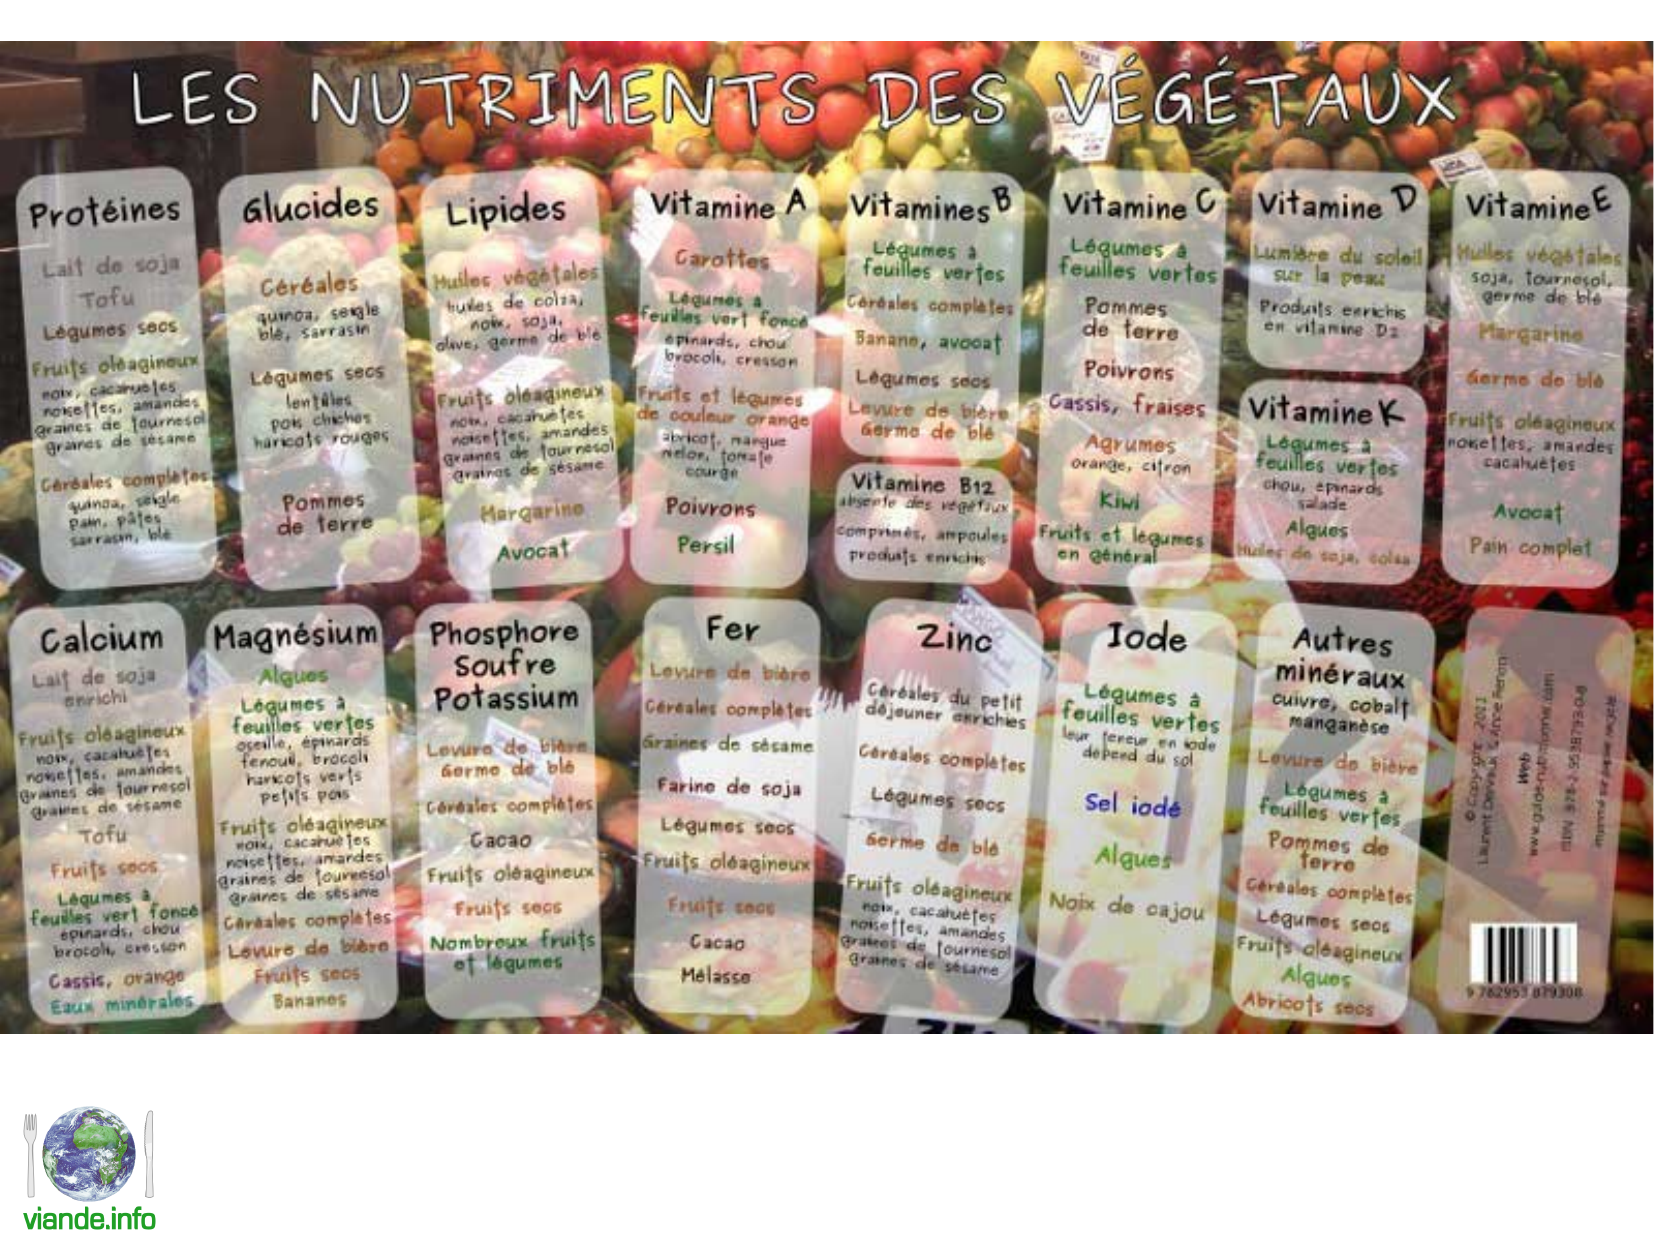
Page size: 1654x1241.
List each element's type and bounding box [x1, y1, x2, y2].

picture [0, 1092, 178, 1241]
picture [0, 41, 1654, 1034]
